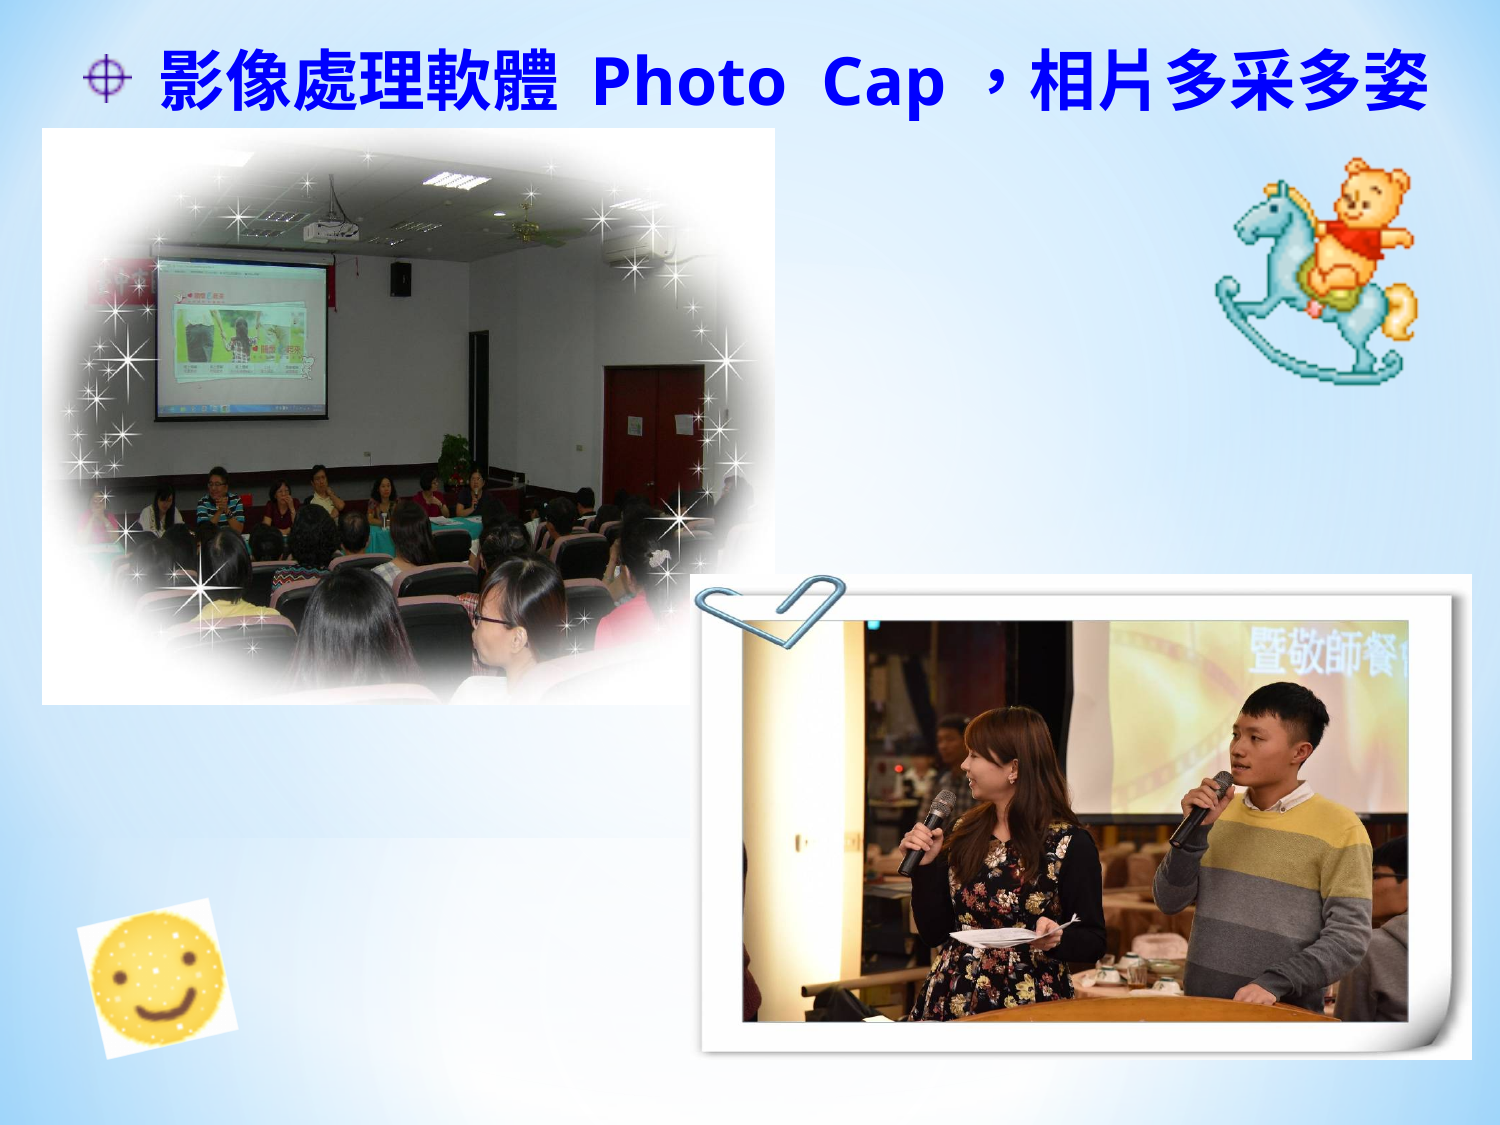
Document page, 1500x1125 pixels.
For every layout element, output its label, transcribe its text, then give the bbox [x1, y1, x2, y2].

picture [0, 0, 1500, 1125]
text_box 影像處理軟體 Photo Cap，相片多采多姿 [42, 30, 1472, 127]
